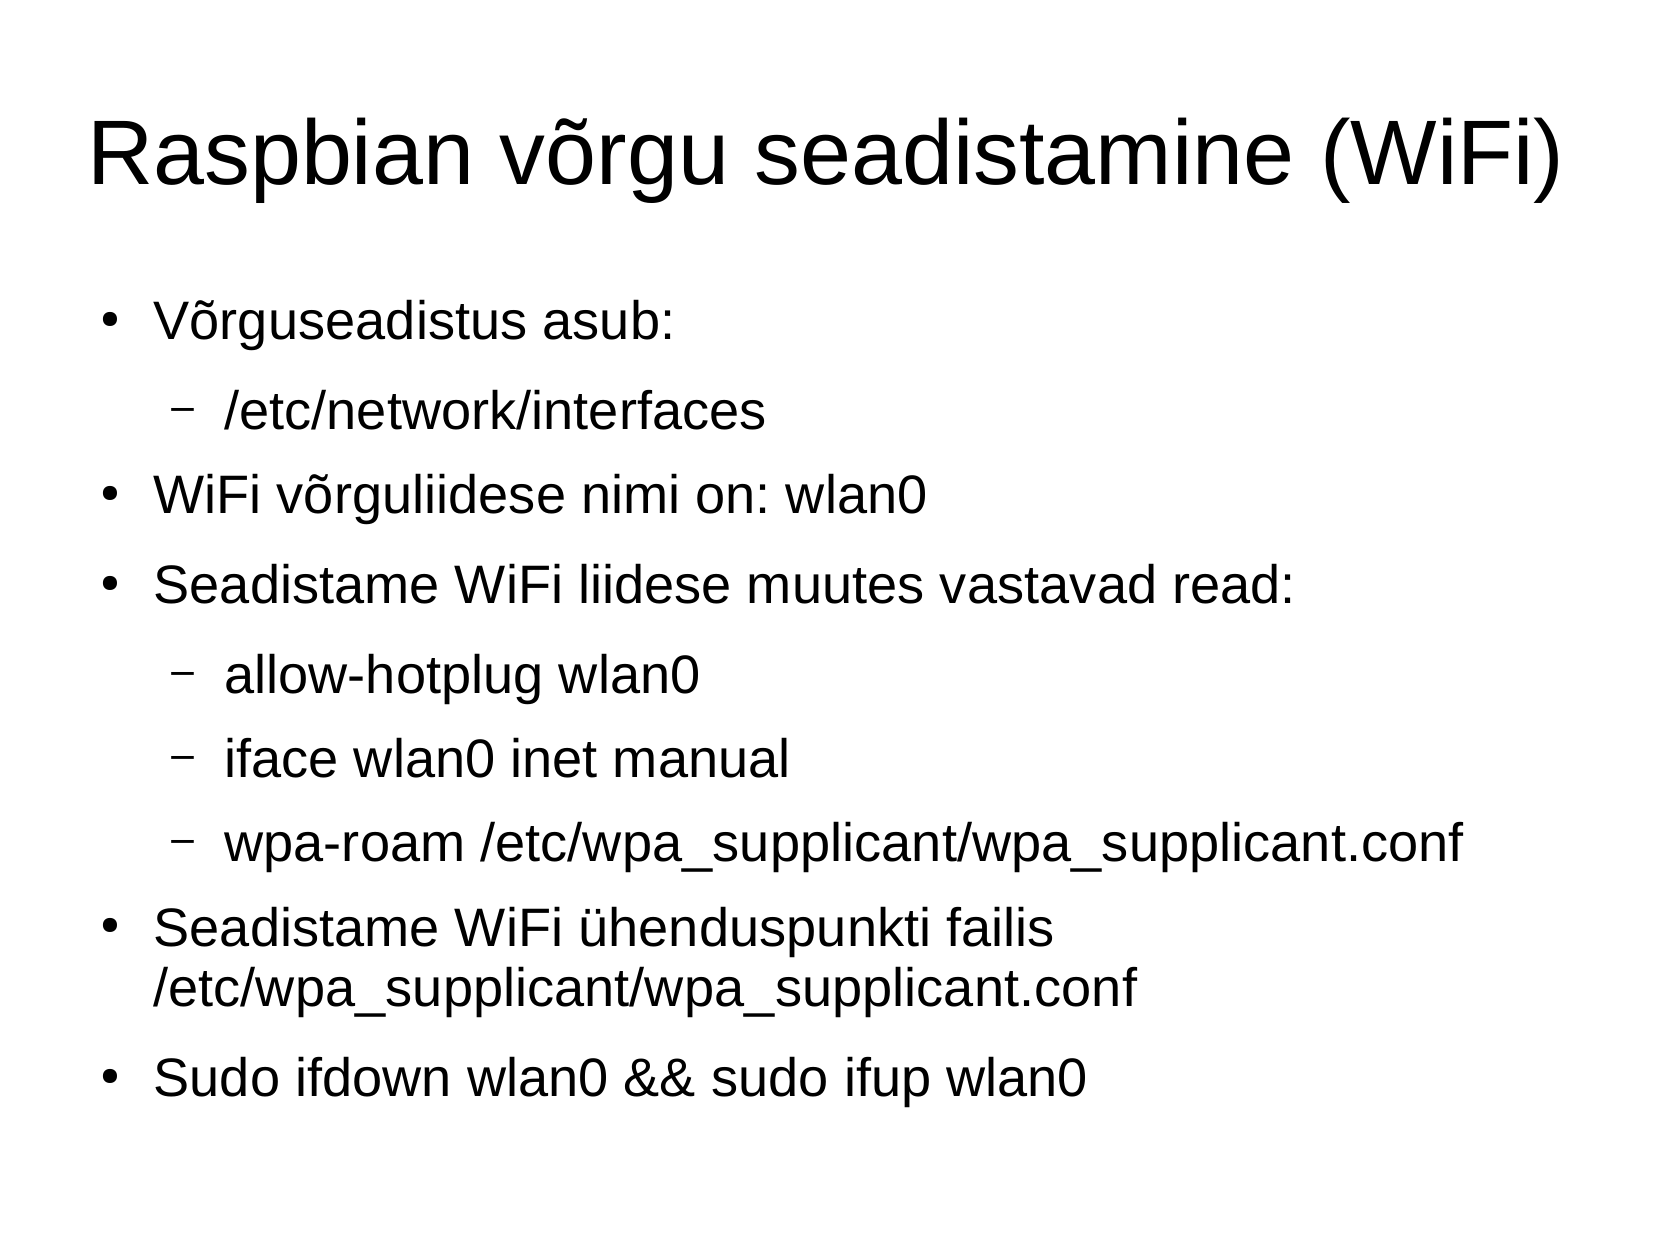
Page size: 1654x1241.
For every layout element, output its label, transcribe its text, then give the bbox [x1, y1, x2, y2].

title Raspbian võrgu seadistamine (WiFi) [82, 49, 1571, 257]
list Võrguseadistus asub: /etc/network/interfaces WiFi võrguliidese nimi on: wlan0 Seadistame WiFi liidese muutes vastavad read: allow-hotplug wlan0 iface wlan0 inet manual wpa-roam /etc/wpa_supplicant/wpa_supplicant.conf Seadistame WiFi ühenduspunkti failis /etc/wpa_supplicant/wpa_supplicant.conf Sudo ifdown wlan0 && sudo ifup wlan0 [82, 290, 1538, 1170]
